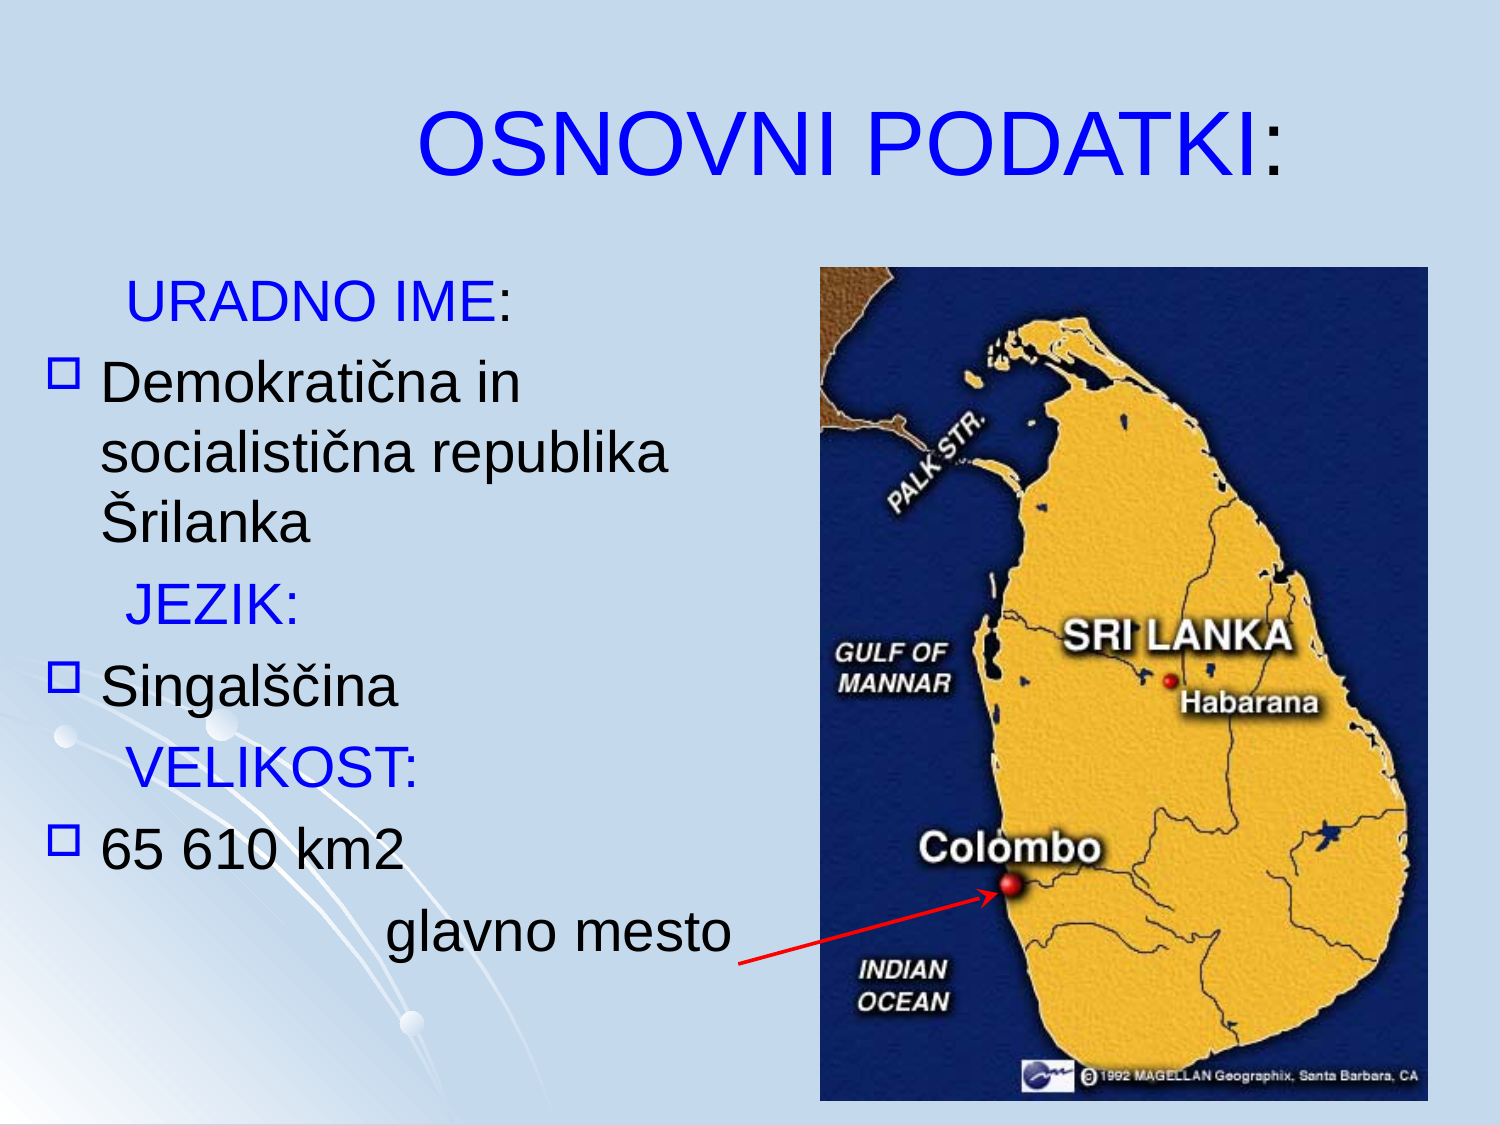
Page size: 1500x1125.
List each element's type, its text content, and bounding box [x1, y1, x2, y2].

title OSNOVNI PODATKI: [75, 45, 1425, 233]
list URADNO IME: Demokratična in socialistična republika Šrilanka JEZIK: Singalščina VELIKOST: 65 610 km2 glavno mesto [29, 255, 772, 1106]
picture [820, 267, 1428, 1101]
